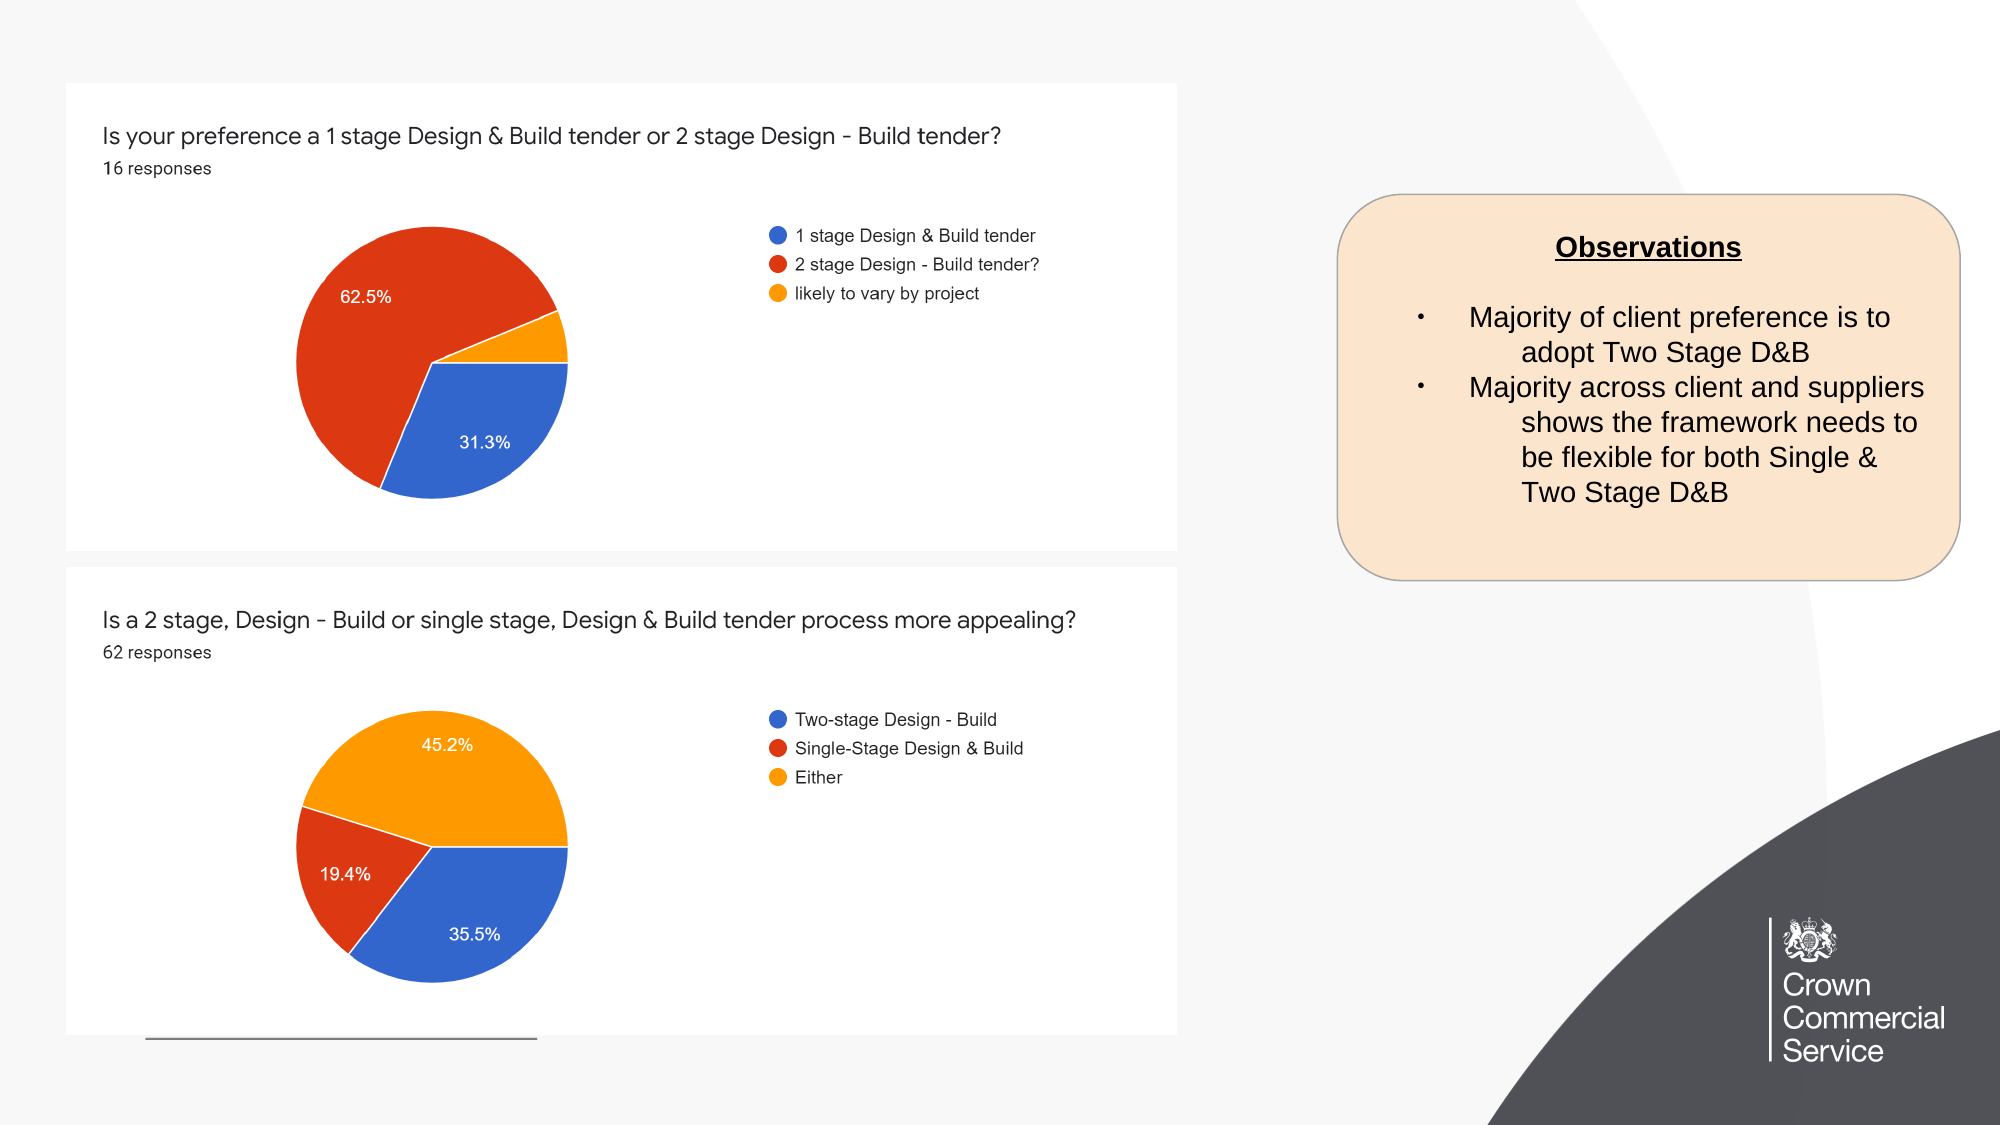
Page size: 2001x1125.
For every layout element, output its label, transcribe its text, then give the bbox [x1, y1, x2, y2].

text_box Observations Majority of client preference is to adopt Two Stage D&B Majority across client and suppliers shows the framework needs to be flexible for both Single & Two Stage D&B [1337, 194, 1961, 581]
picture [66, 567, 1177, 1035]
picture [66, 83, 1177, 551]
